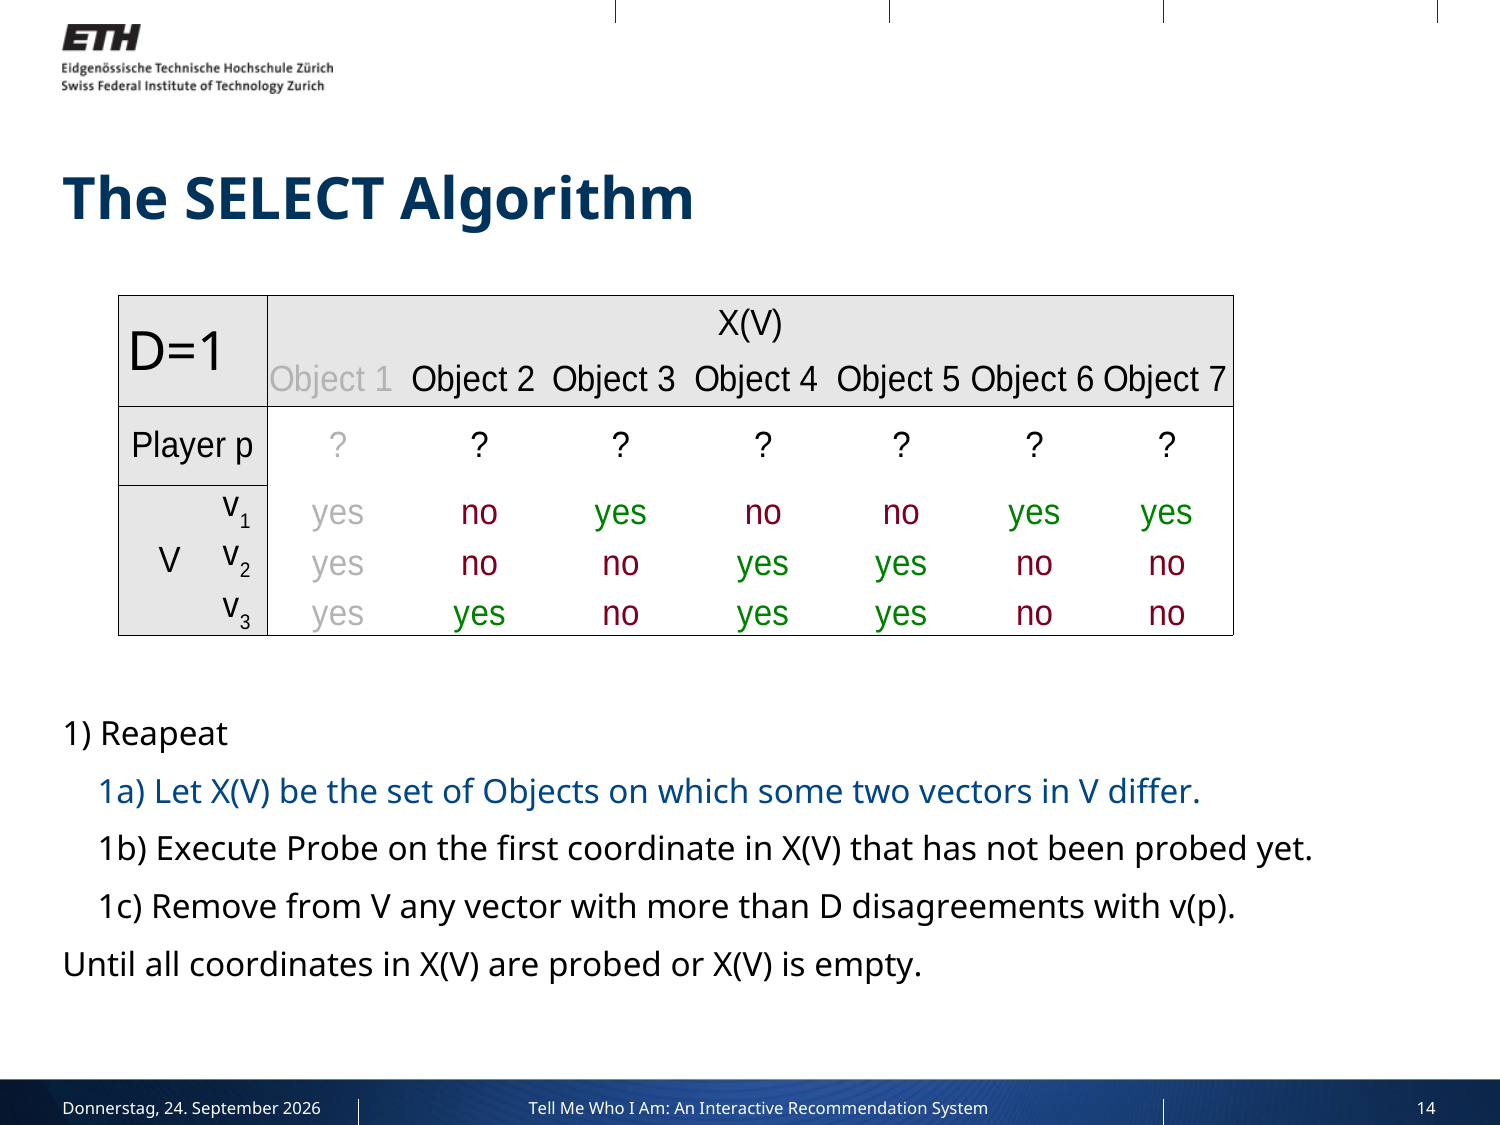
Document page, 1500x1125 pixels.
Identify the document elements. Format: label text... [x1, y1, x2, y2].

list 1) Reapeat 1a) Let X(V) be the set of Objects on which some two vectors in V differ. 1b) Execute Probe on the first coordinate in X(V) that has not been probed yet. 1c) Remove from V any vector with more than D disagreements with v(p). Until all coordinates in X(V) are probed or X(V) is empty. [62, 709, 1438, 1066]
title The SELECT Algorithm [62, 157, 1438, 296]
picture [0, 1078, 1500, 1125]
chart [118, 295, 1236, 639]
picture [62, 24, 333, 94]
text_box D=1 [112, 309, 264, 389]
